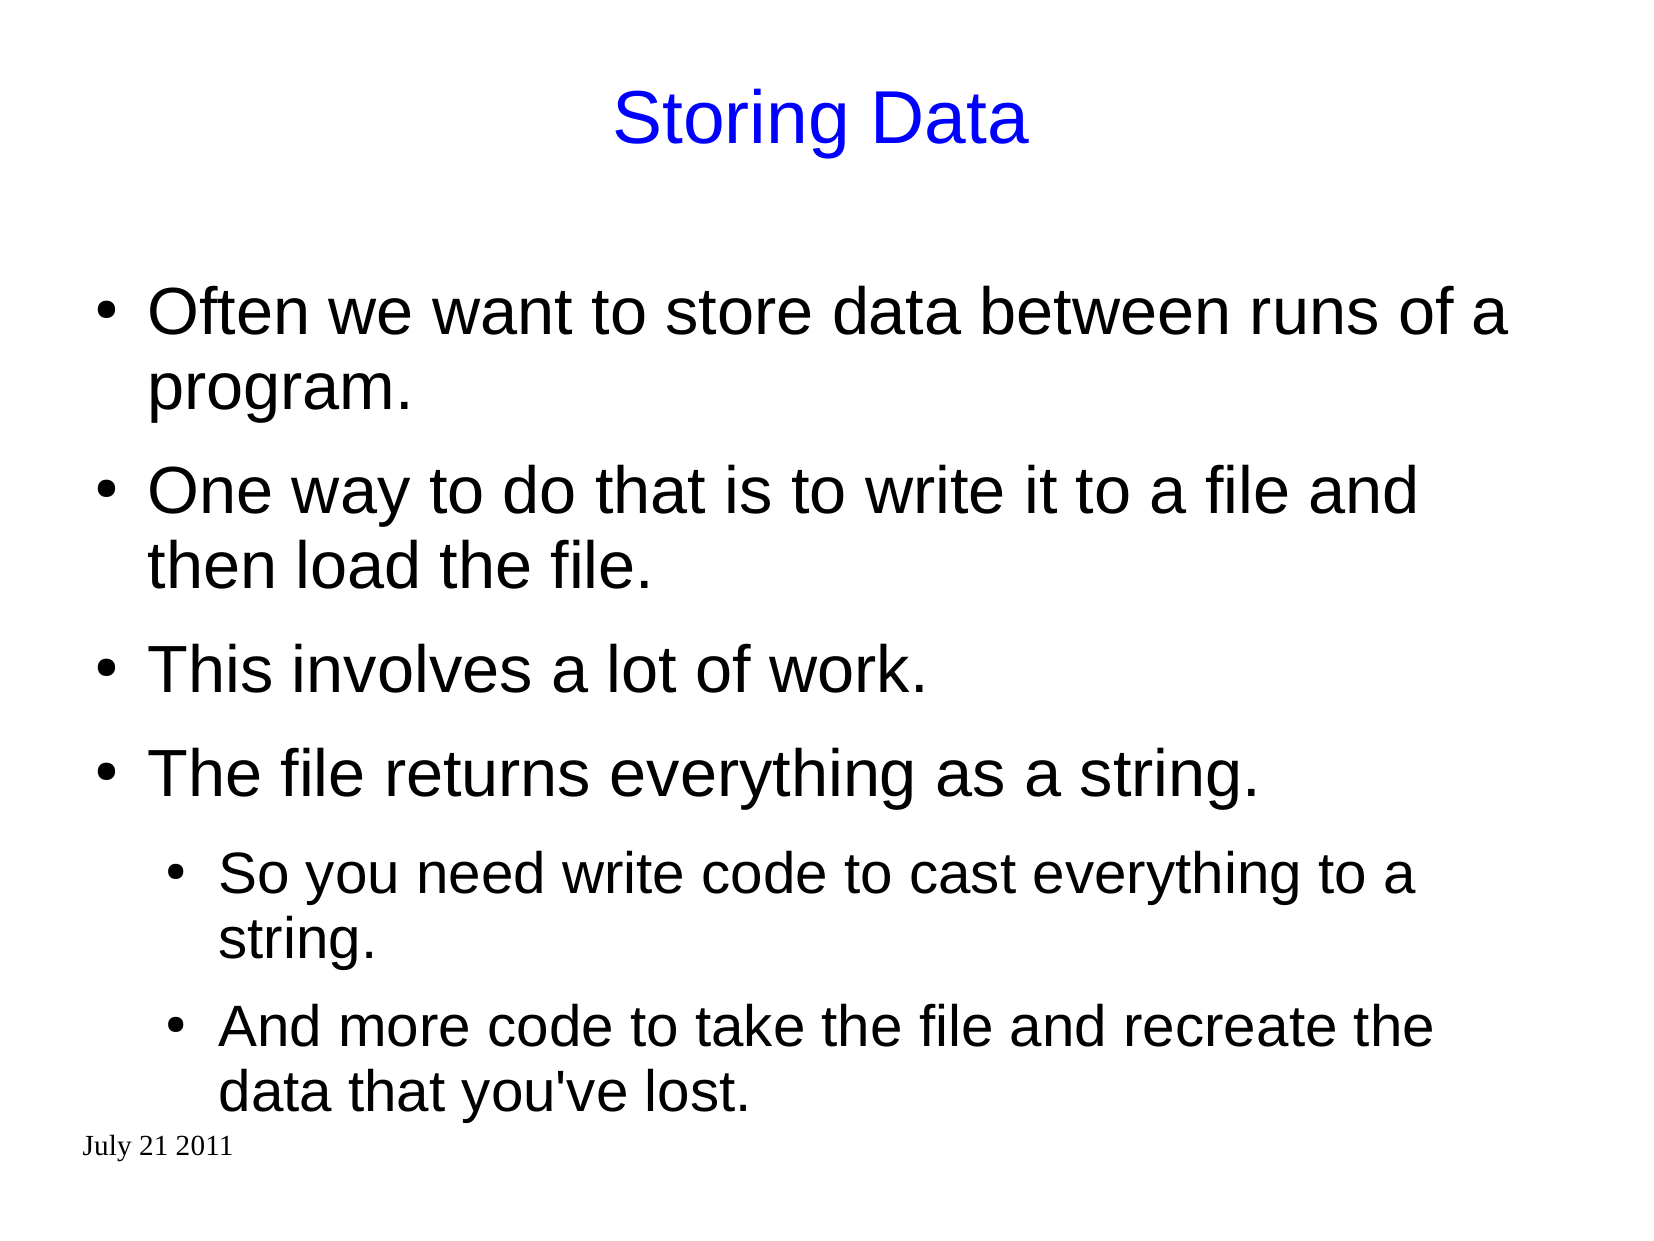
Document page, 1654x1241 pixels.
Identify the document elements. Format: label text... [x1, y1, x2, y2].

list Often we want to store data between runs of a program. One way to do that is to write it to a file and then load the file. This involves a lot of work. The file returns everything as a string. So you need write code to cast everything to a string. And more code to take the file and recreate the data that you've lost. [76, 274, 1565, 1123]
title Storing Data [76, 58, 1565, 178]
